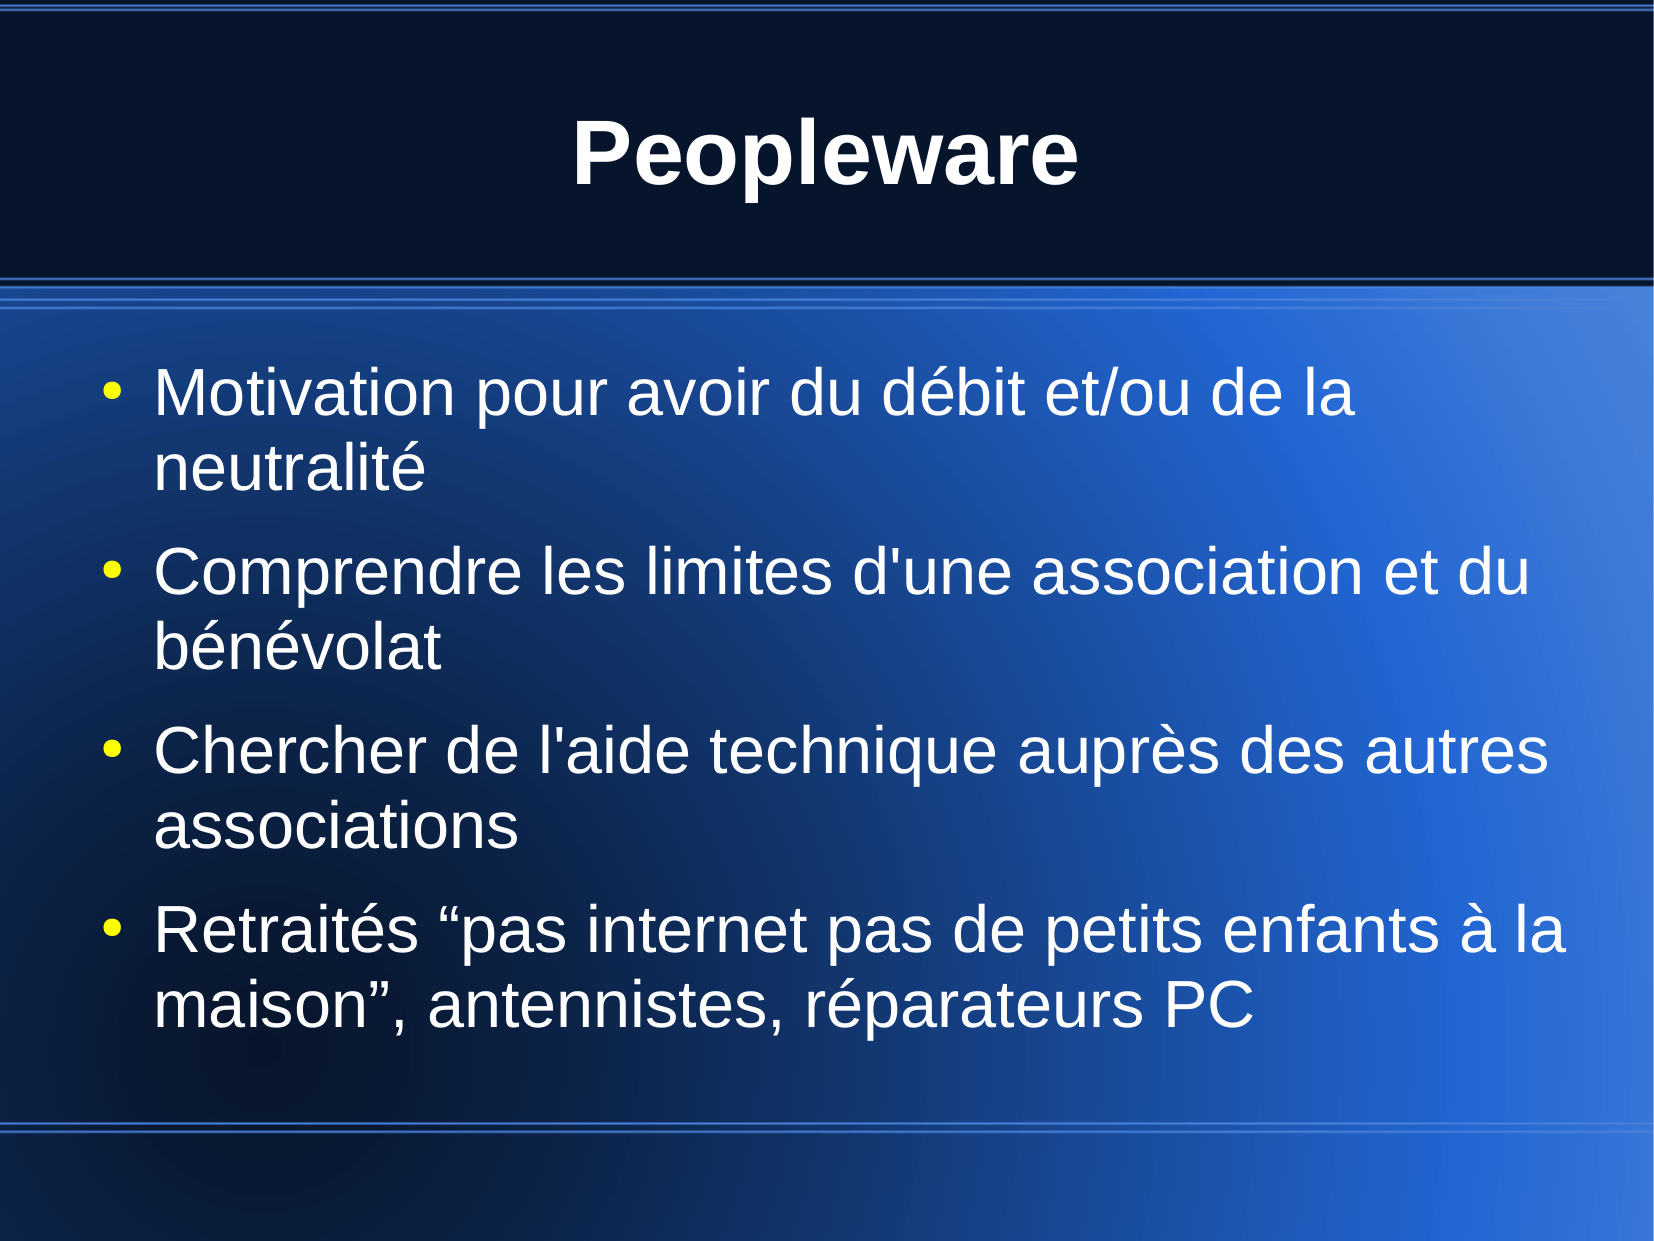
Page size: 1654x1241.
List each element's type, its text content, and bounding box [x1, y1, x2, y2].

list Motivation pour avoir du débit et/ou de la neutralité Comprendre les limites d'une association et du bénévolat Chercher de l'aide technique auprès des autres associations Retraités “pas internet pas de petits enfants à la maison”, antennistes, réparateurs PC [82, 355, 1571, 1159]
picture [0, 0, 1654, 1241]
title Peopleware [82, 56, 1571, 250]
